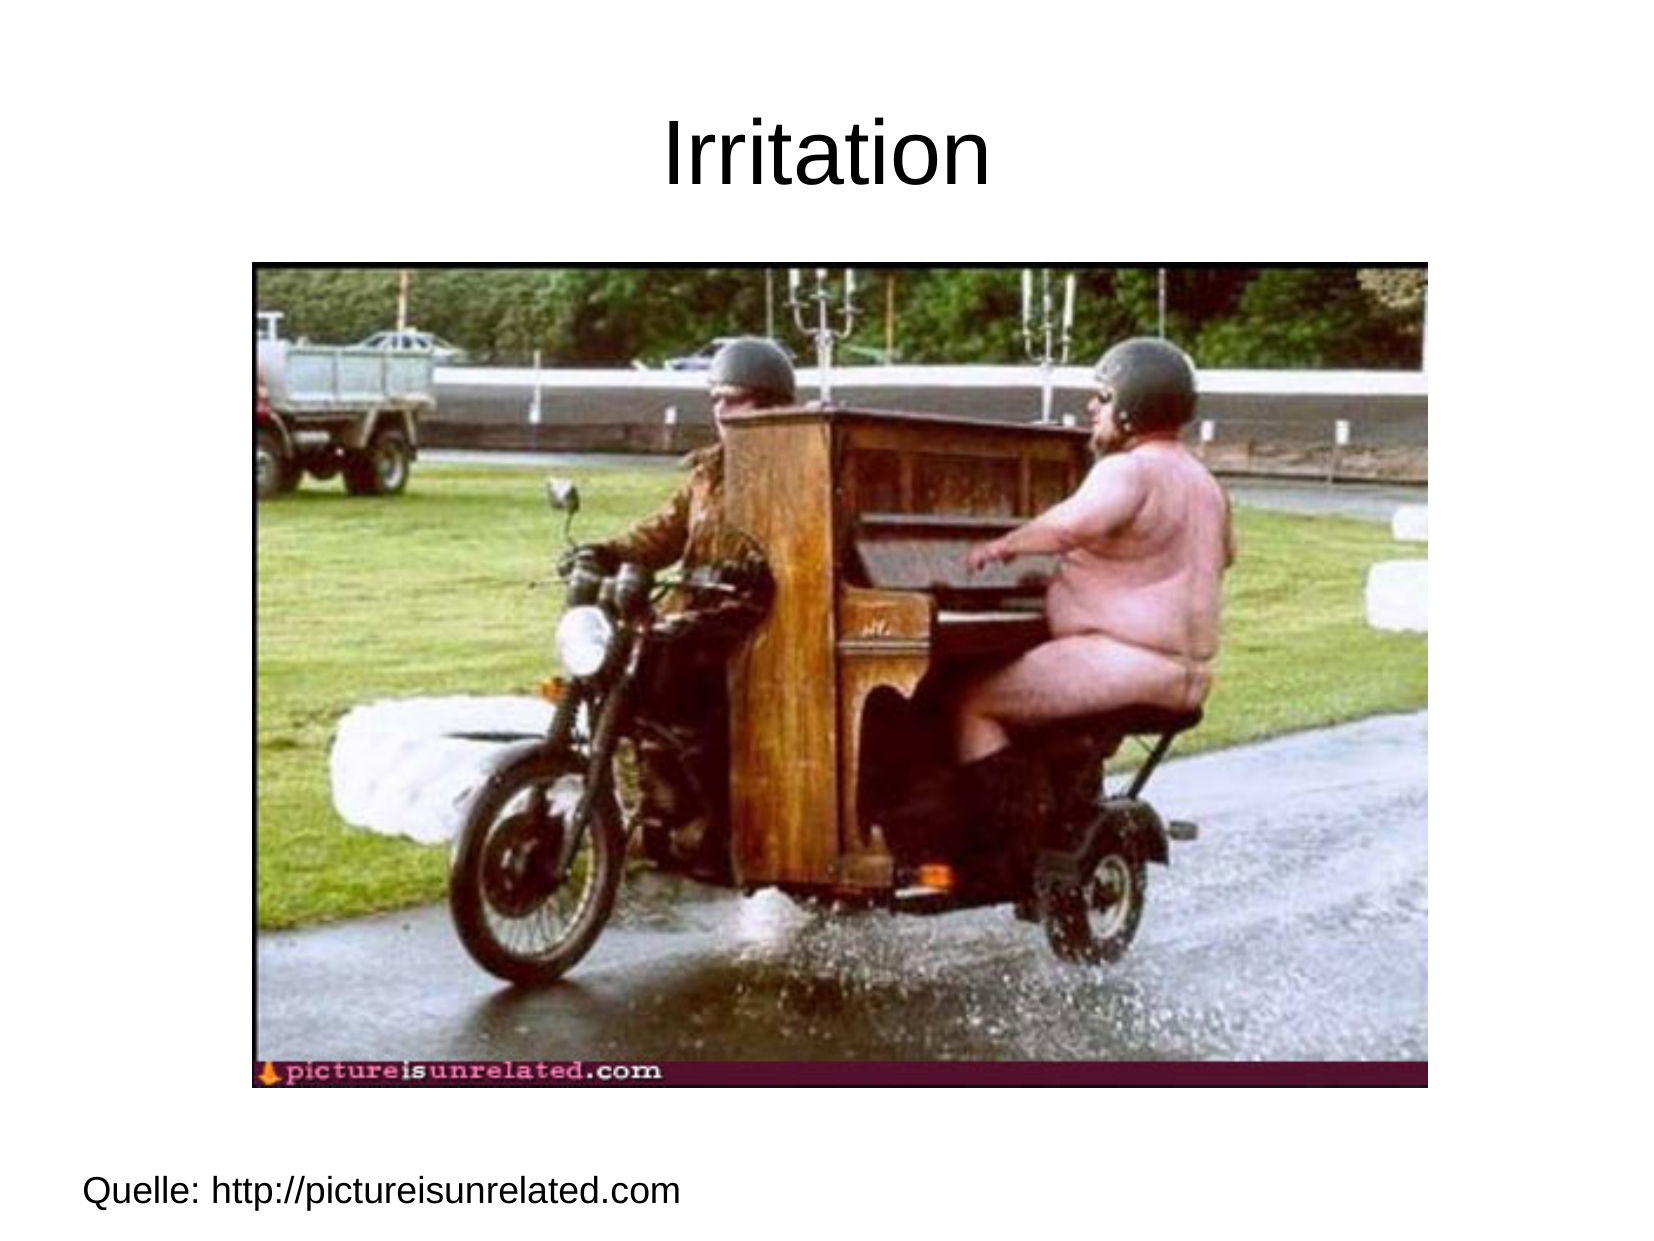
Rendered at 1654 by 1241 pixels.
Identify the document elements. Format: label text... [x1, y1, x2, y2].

text_box Quelle: http://pictureisunrelated.com [67, 1162, 697, 1220]
title Irritation [82, 49, 1571, 257]
picture [252, 262, 1428, 1088]
